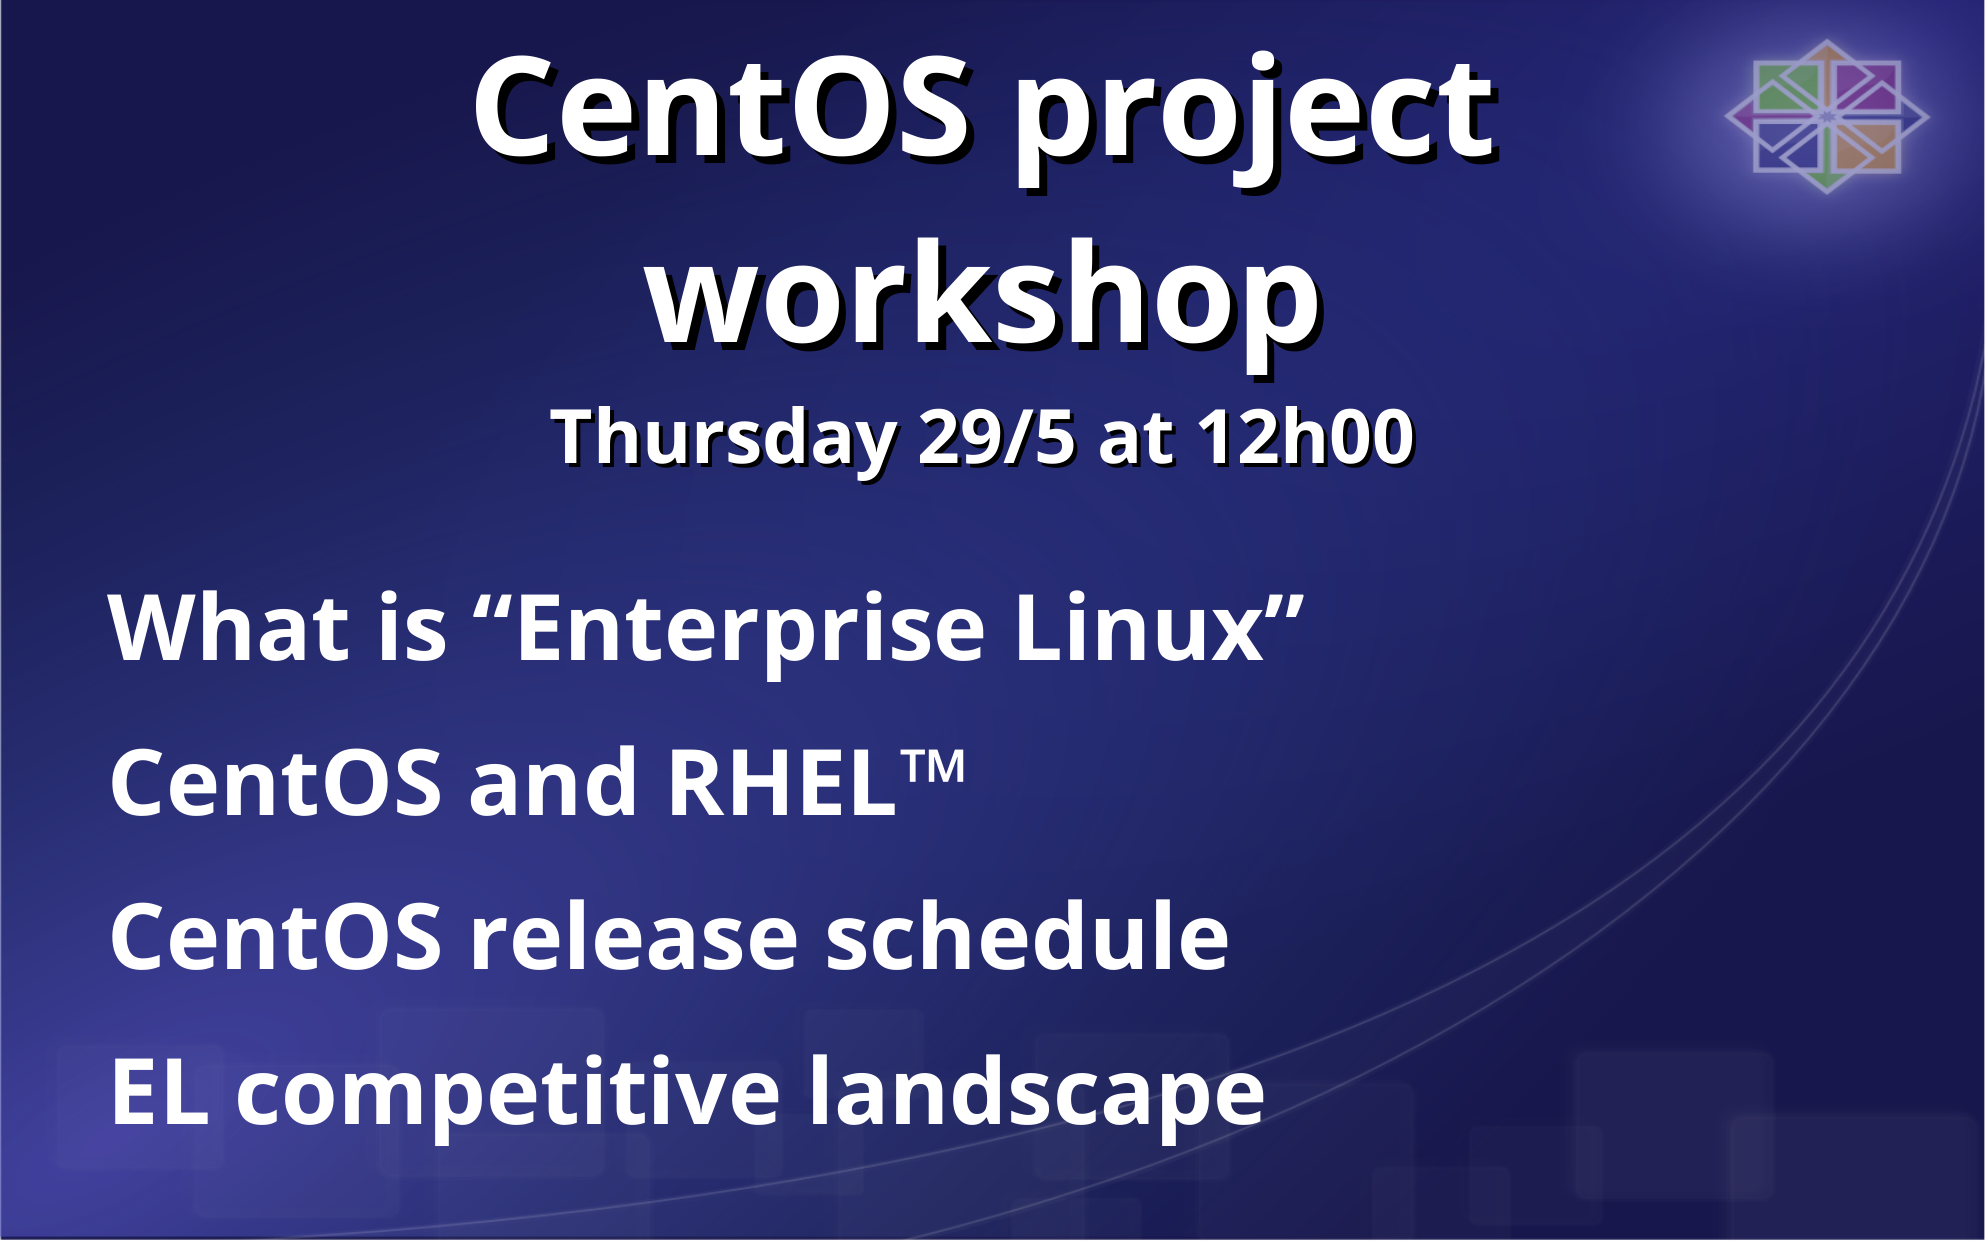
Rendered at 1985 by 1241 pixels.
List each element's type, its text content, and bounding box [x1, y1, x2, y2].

title CentOS project workshop Thursday 29/5 at 12h00 [90, 37, 1876, 559]
picture [0, 0, 1985, 1241]
list What is “Enterprise Linux” CentOS and RHEL™ CentOS release schedule EL competitive landscape [90, 562, 1876, 1126]
